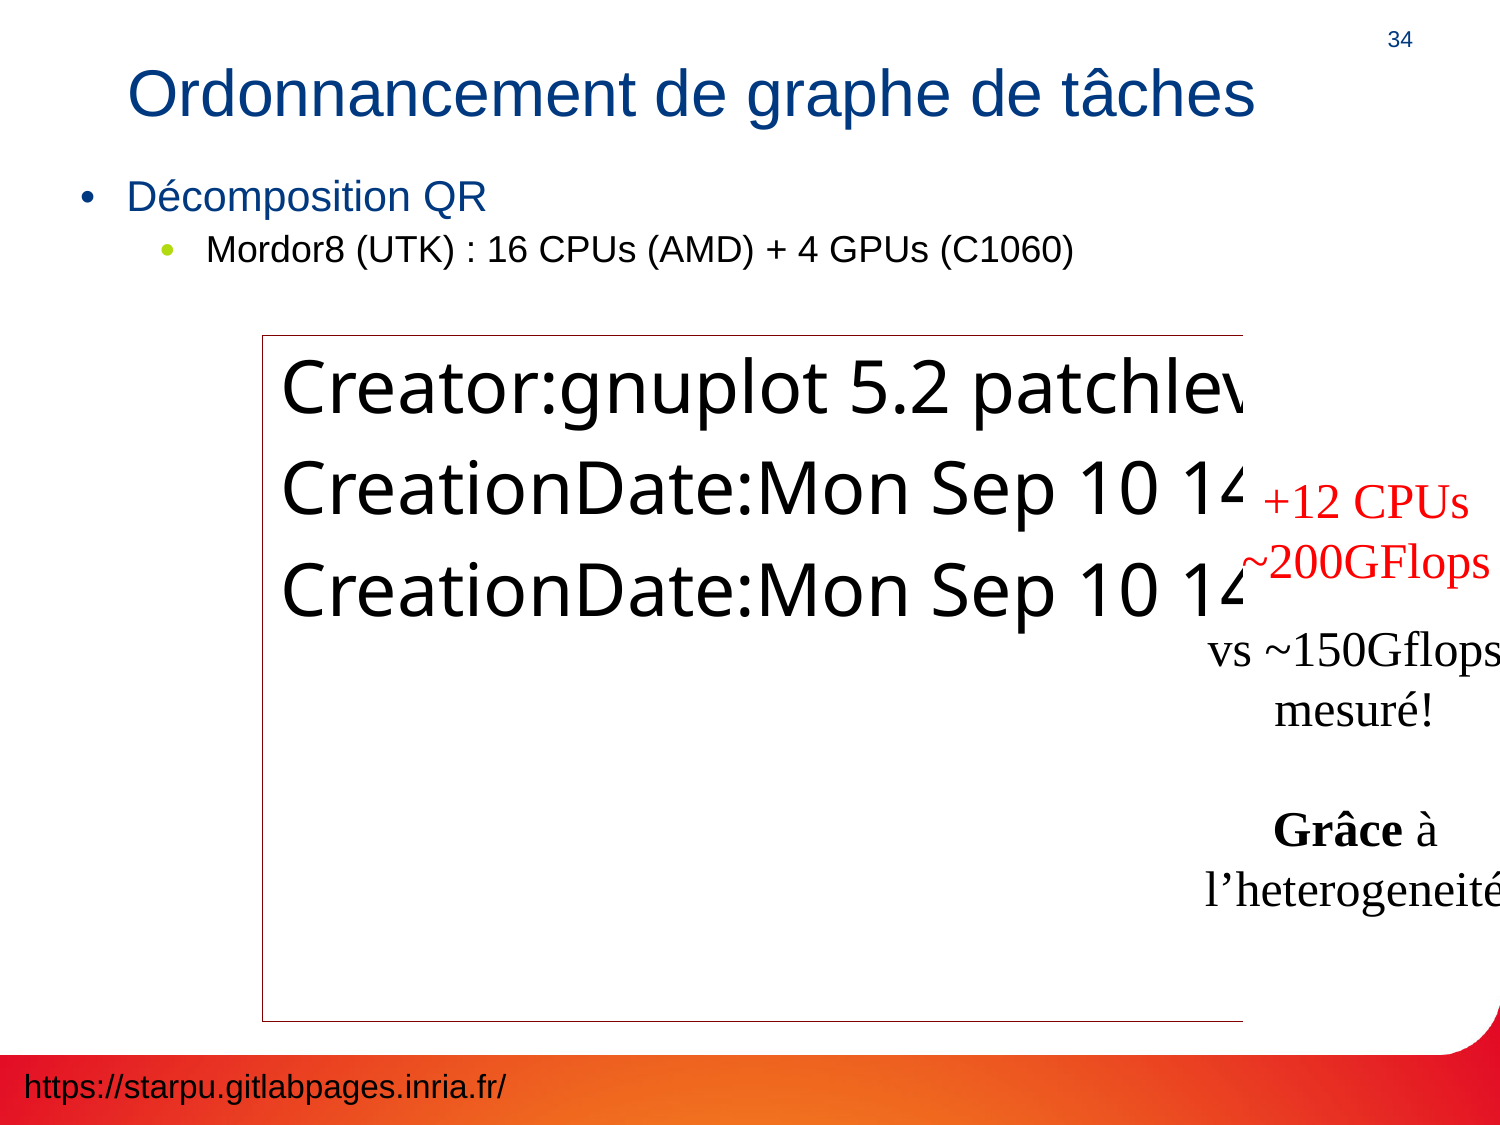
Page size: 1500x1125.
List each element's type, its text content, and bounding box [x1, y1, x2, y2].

list Décomposition QR Mordor8 (UTK) : 16 CPUs (AMD) + 4 GPUs (C1060) [65, 164, 1428, 946]
title Ordonnancement de graphe de tâches [112, 0, 1474, 188]
text_box vs ~150Gflops mesuré! Grâce à l’heterogeneité [1151, 608, 1500, 1125]
text_box +12 CPUs ~200GFlops [1226, 461, 1500, 608]
picture [0, 330, 1243, 1125]
